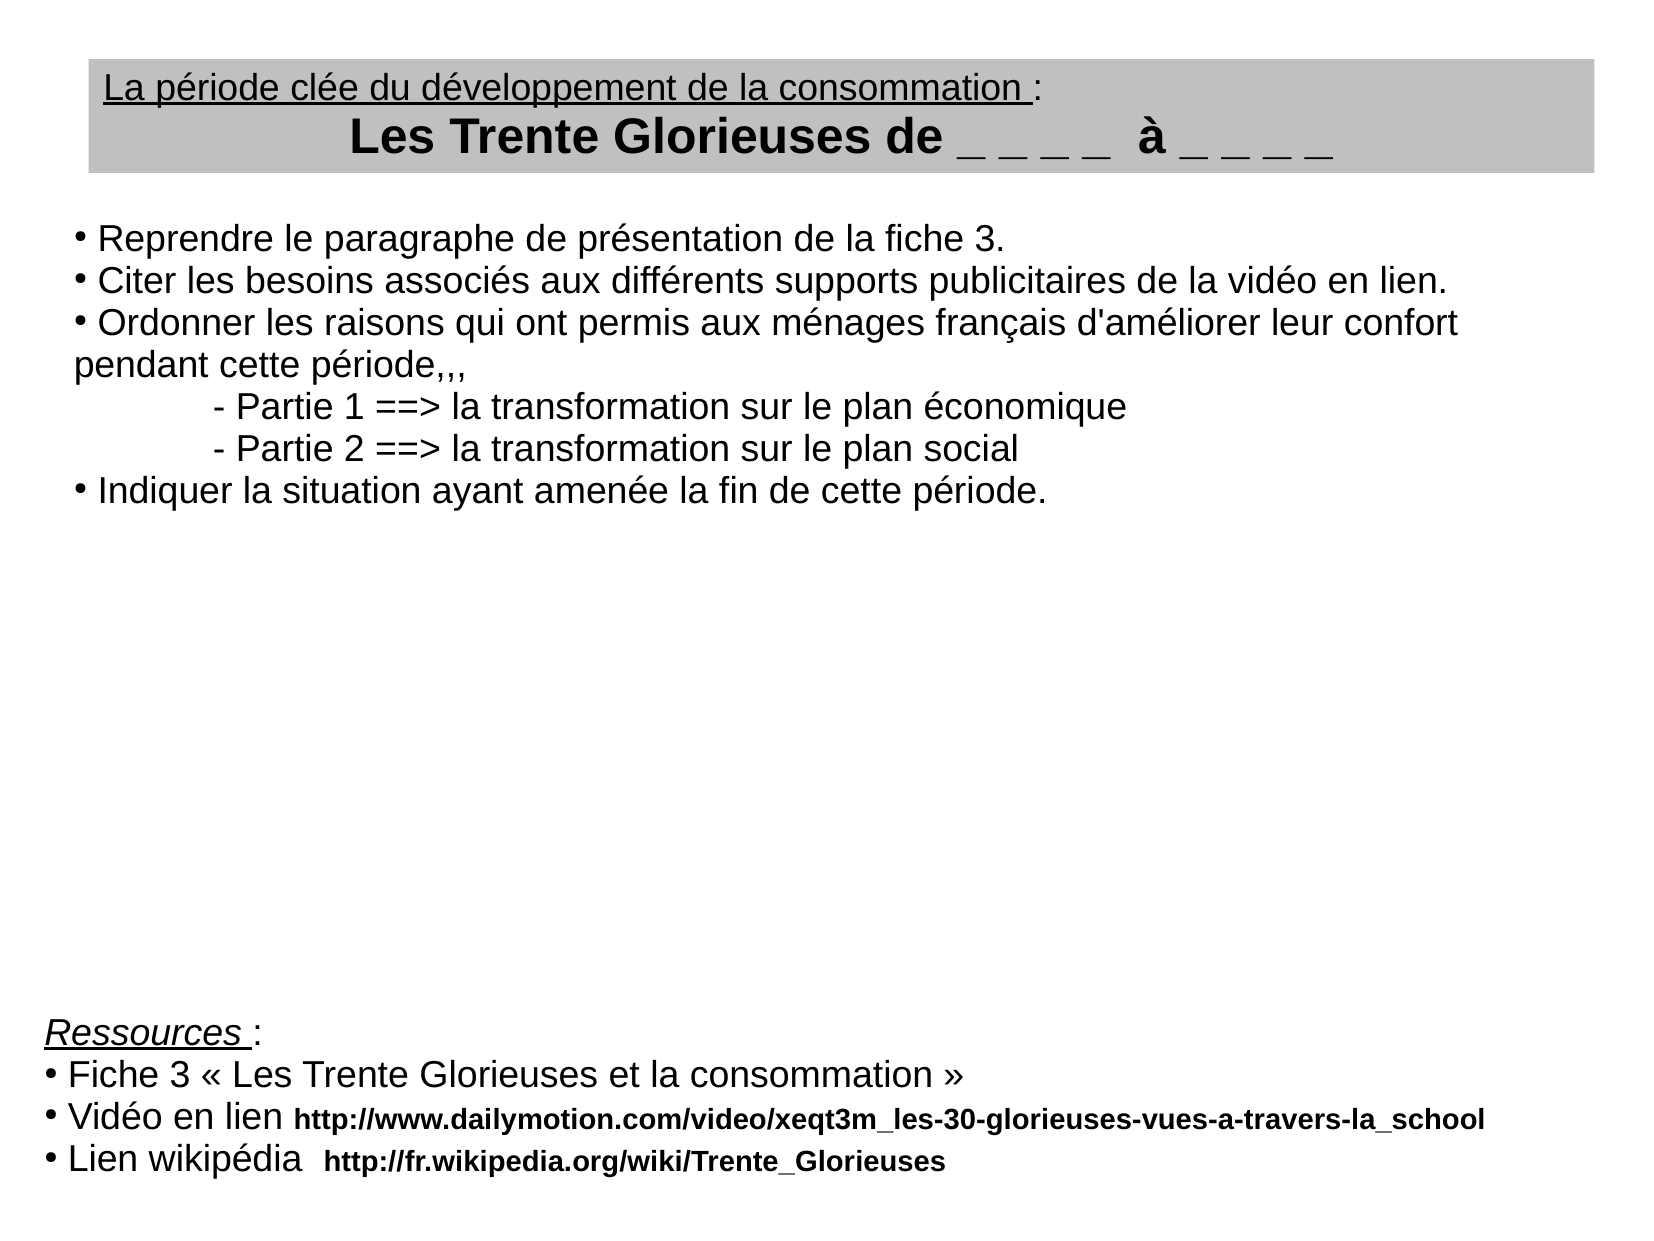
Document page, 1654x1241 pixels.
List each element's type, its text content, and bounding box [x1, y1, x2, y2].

text_box La période clée du développement de la consommation : Les Trente Glorieuses de _ _ _ _ à _ _ _ _ [88, 59, 1595, 173]
text_box Reprendre le paragraphe de présentation de la fiche 3. Citer les besoins associés aux différents supports publicitaires de la vidéo en lien. Ordonner les raisons qui ont permis aux ménages français d'améliorer leur confort pendant cette période,,, - Partie 1 ==> la transformation sur le plan économique - Partie 2 ==> la transformation sur le plan social Indiquer la situation ayant amenée la fin de cette période. [59, 209, 1595, 519]
text_box Ressources : Fiche 3 « Les Trente Glorieuses et la consommation » Vidéo en lien http://www.dailymotion.com/video/xeqt3m_les-30-glorieuses-vues-a-travers-la_school Lien wikipédia http://fr.wikipedia.org/wiki/Trente_Glorieuses [29, 1003, 1625, 1211]
